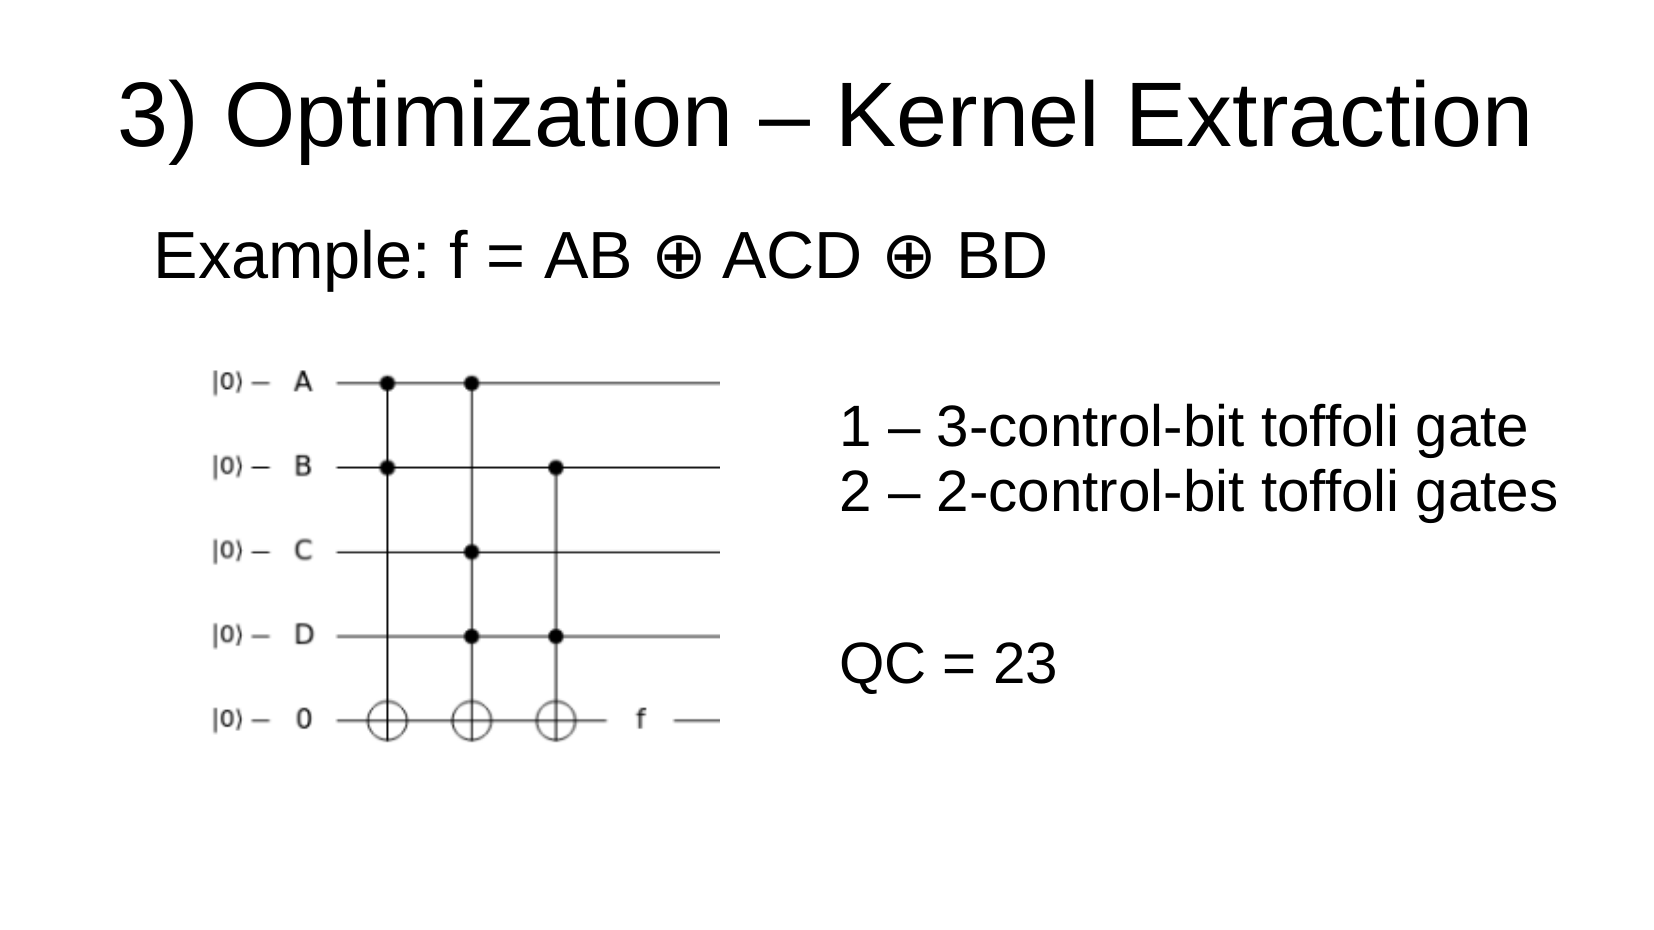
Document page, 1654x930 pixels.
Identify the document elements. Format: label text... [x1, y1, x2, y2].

list Example: f = AB ⊕ ACD ⊕ BD [82, 217, 1571, 315]
title 3) Optimization – Kernel Extraction [82, 37, 1571, 193]
text_box 1 – 3-control-bit toffoli gate 2 – 2-control-bit toffoli gates QC = 23 [824, 386, 1620, 735]
picture [210, 337, 720, 781]
